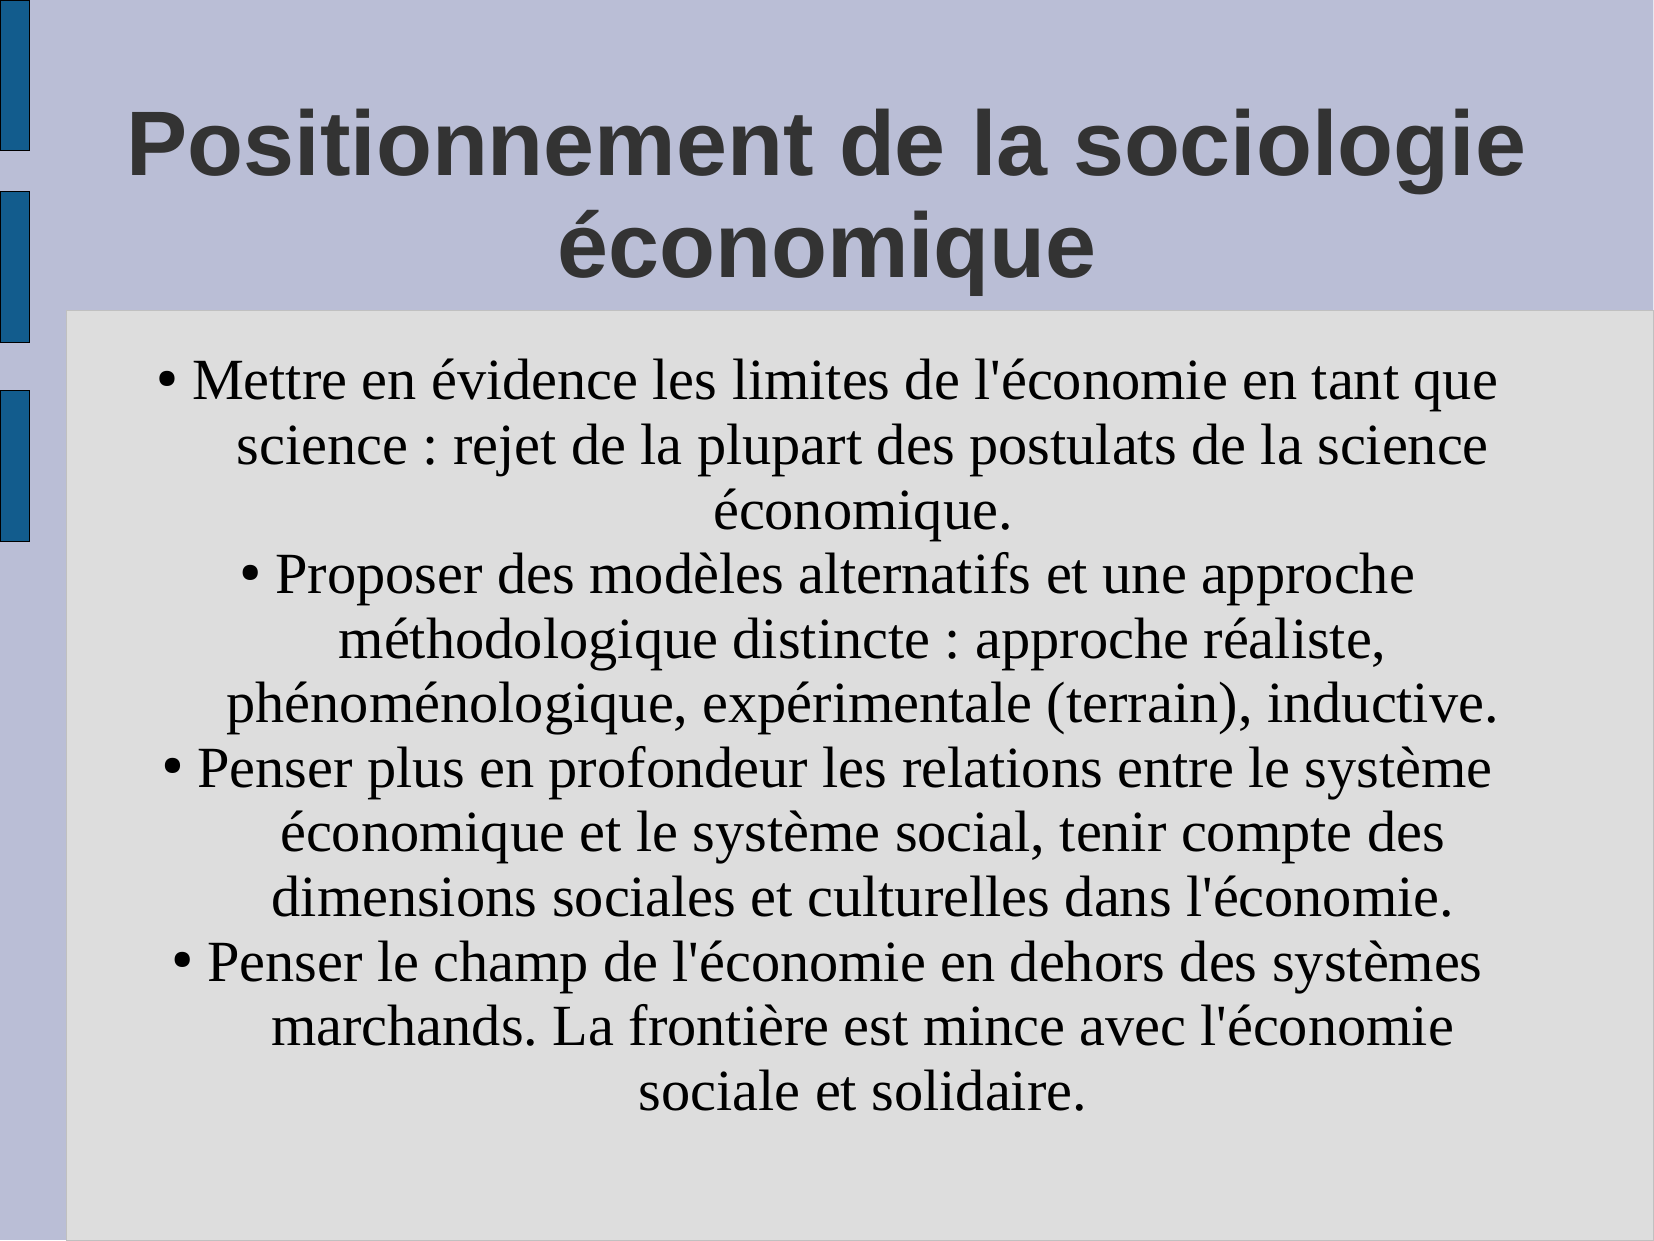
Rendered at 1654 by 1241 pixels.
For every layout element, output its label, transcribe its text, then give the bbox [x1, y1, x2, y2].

title Positionnement de la sociologie économique [121, 92, 1534, 298]
subtitle Mettre en évidence les limites de l'économie en tant que science : rejet de la plupart des postulats de la science économique. Proposer des modèles alternatifs et une approche méthodologique distincte : approche réaliste, phénoménologique, expérimentale (terrain), inductive. Penser plus en profondeur les relations entre le système économique et le système social, tenir compte des dimensions sociales et culturelles dans l'économie. Penser le champ de l'économie en dehors des systèmes marchands. La frontière est mince avec l'économie sociale et solidaire. [121, 348, 1534, 1123]
